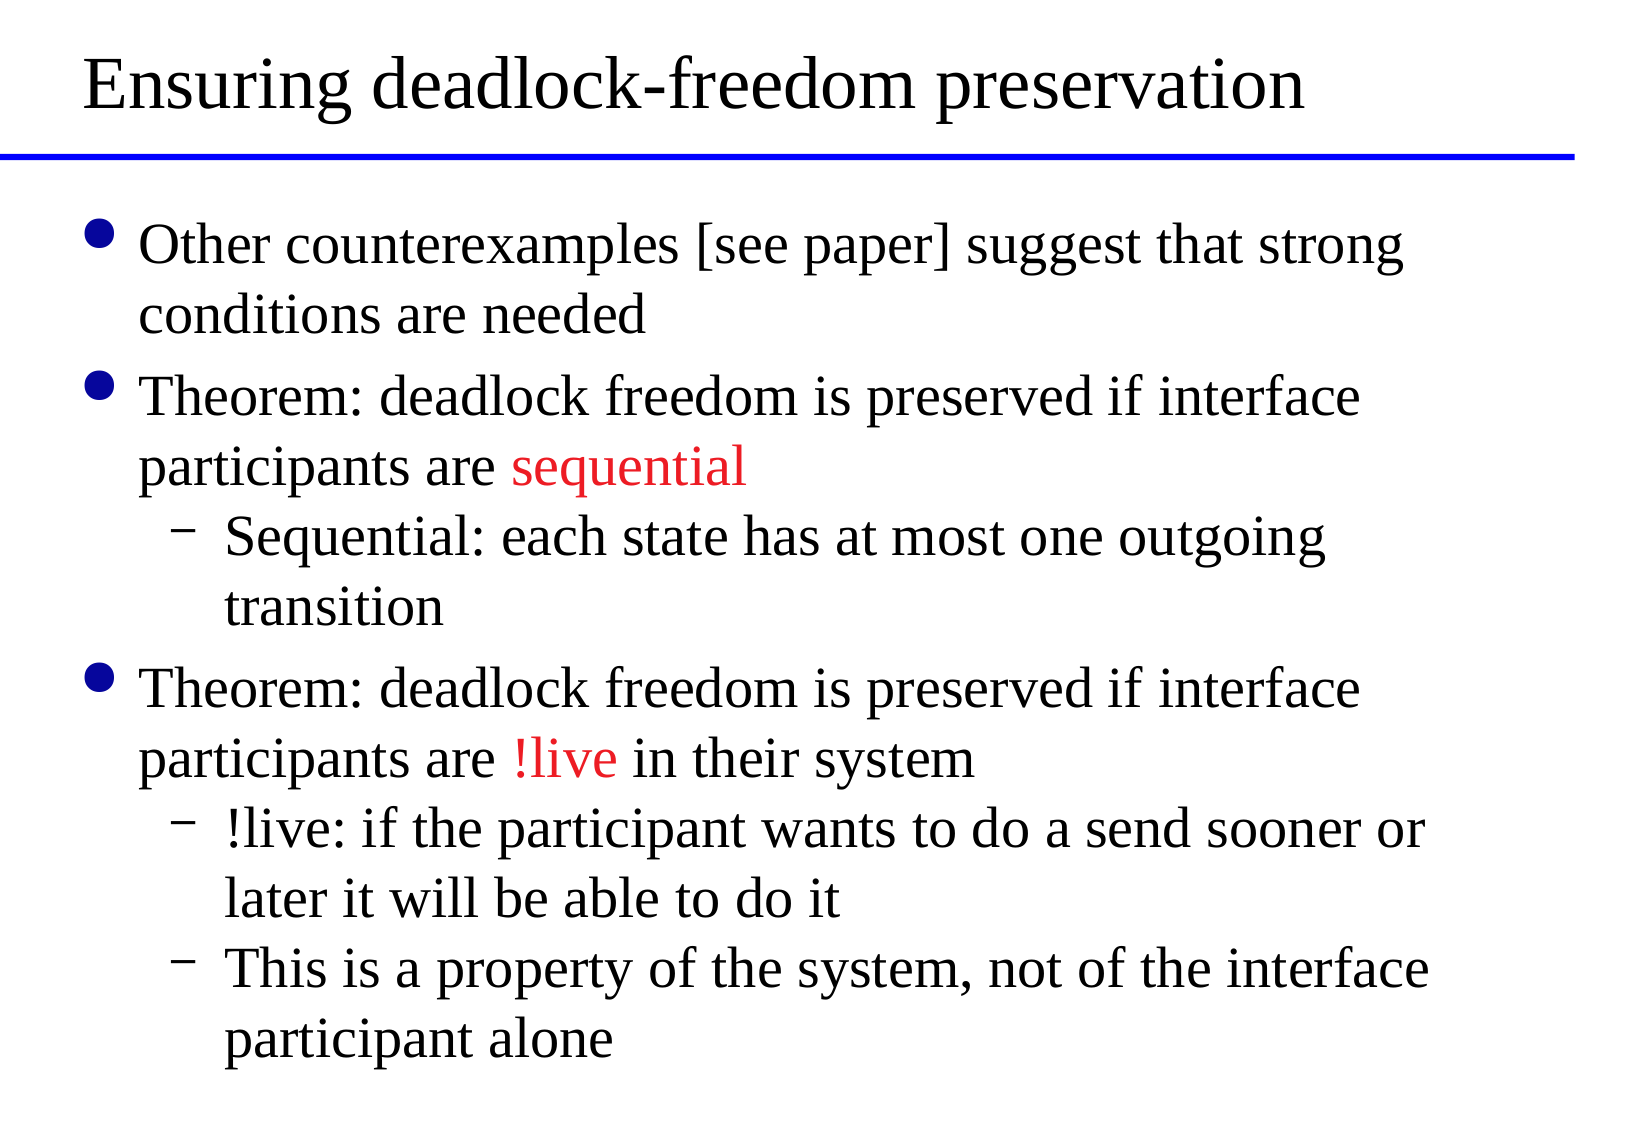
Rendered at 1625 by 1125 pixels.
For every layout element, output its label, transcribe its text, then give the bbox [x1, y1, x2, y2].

list Other counterexamples [see paper] suggest that strong conditions are needed Theorem: deadlock freedom is preserved if interface participants are sequential Sequential: each state has at most one outgoing transition Theorem: deadlock freedom is preserved if interface participants are !live in their system !live: if the participant wants to do a send sooner or later it will be able to do it This is a property of the system, not of the interface participant alone [67, 198, 1478, 1061]
title Ensuring deadlock-freedom preservation [67, 27, 1544, 131]
